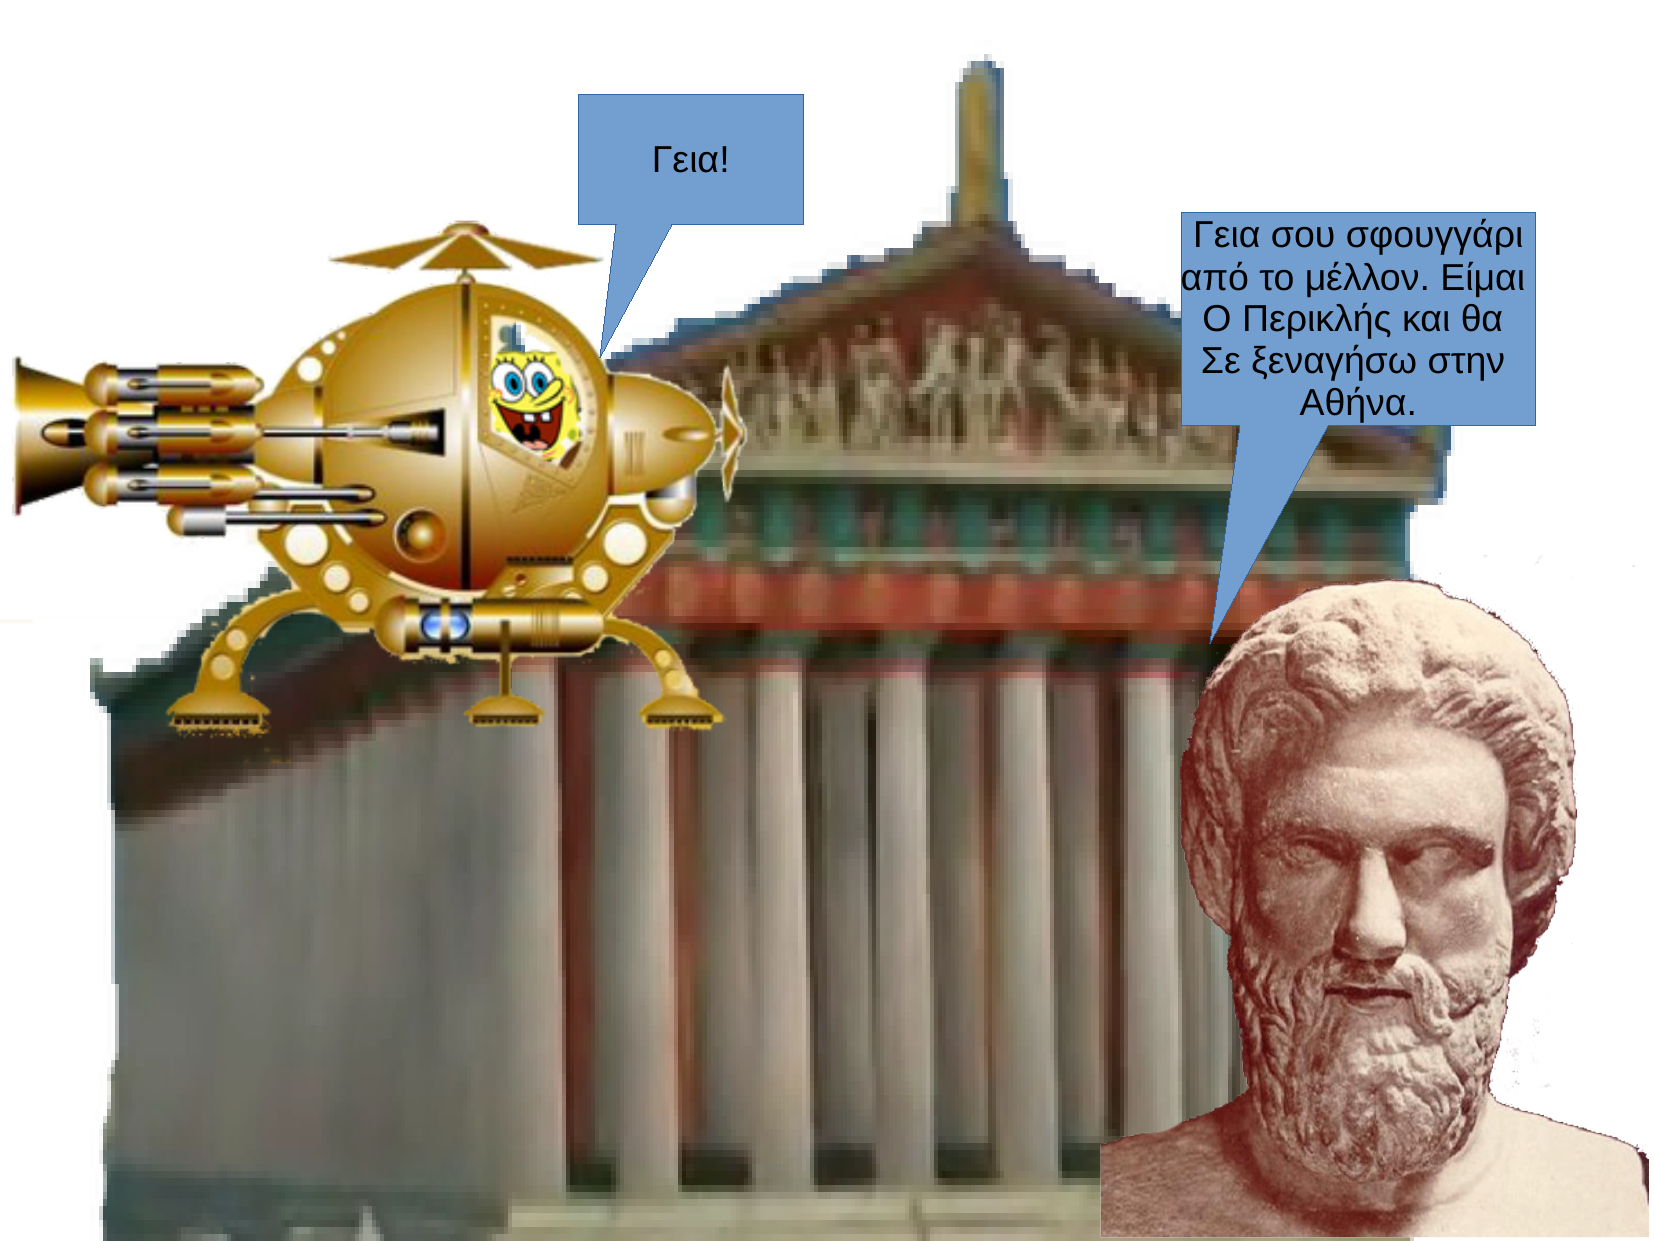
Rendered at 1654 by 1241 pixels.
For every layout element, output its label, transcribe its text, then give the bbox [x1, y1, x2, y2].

text_box Γεια! [578, 94, 804, 358]
text_box Γεια σου σφουγγάρι από το μέλλον. Είμαι Ο Περικλής και θα Σε ξεναγήσω στην Αθήνα. [1181, 212, 1536, 644]
picture [0, 0, 1654, 1241]
